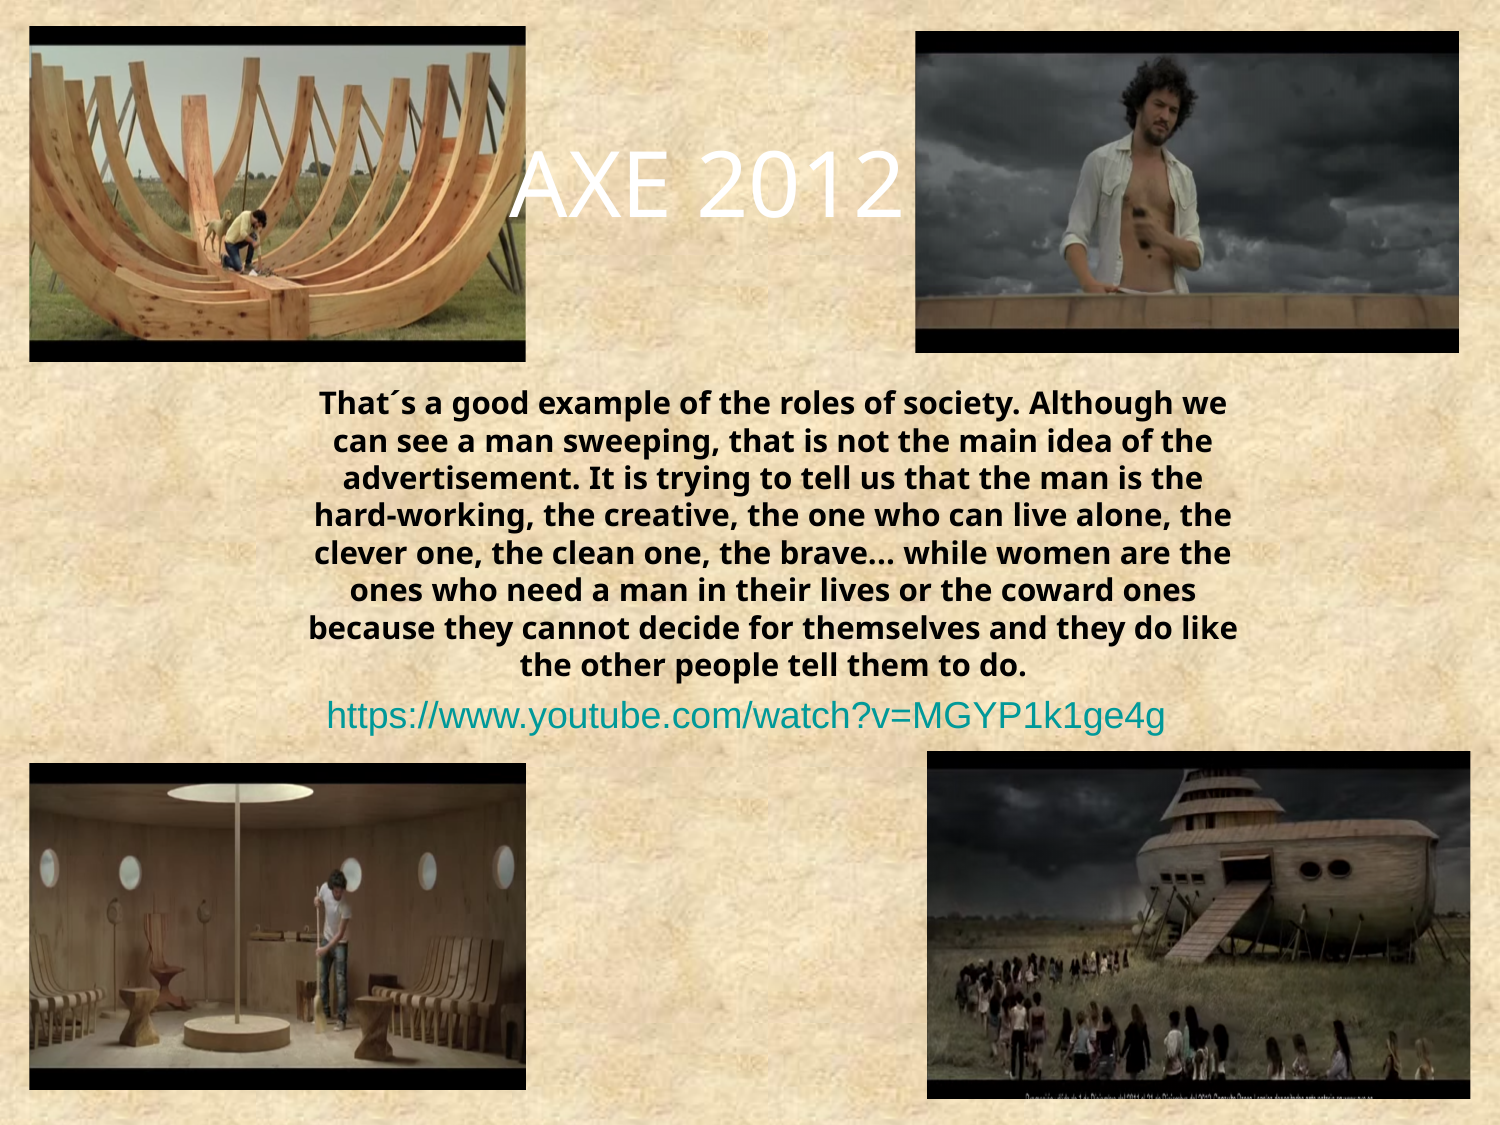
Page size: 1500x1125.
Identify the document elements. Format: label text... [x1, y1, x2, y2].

text_box https://www.youtube.com/watch?v=MGYP1k1ge4g [301, 683, 1305, 745]
text_box That´s a good example of the roles of society. Although we can see a man sweeping, that is not the main idea of the advertisement. It is trying to tell us that the man is the hard-working, the creative, the one who can live alone, the clever one, the clean one, the brave... while women are the ones who need a man in their lives or the coward ones because they cannot decide for themselves and they do like the other people tell them to do. [289, 375, 1258, 691]
picture [0, 0, 1500, 1125]
text_box AXE 2012 [494, 118, 971, 353]
